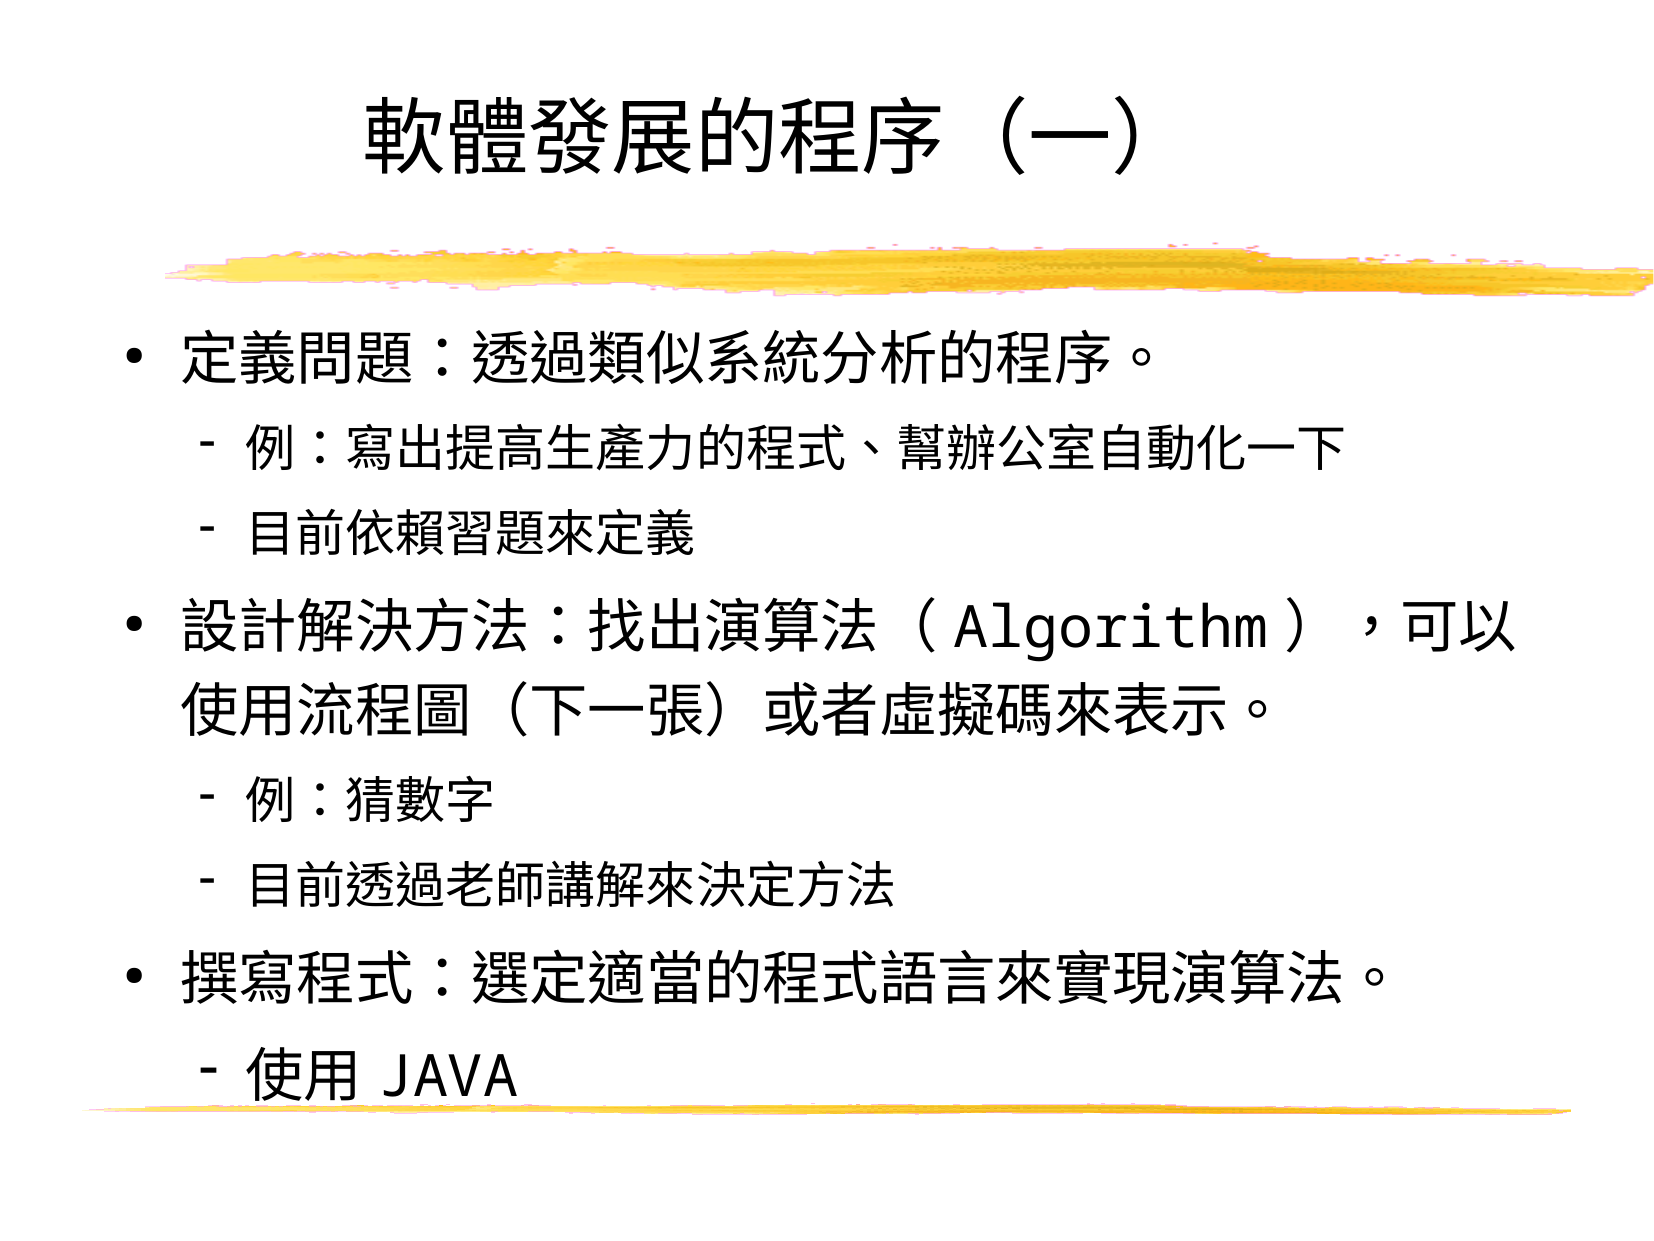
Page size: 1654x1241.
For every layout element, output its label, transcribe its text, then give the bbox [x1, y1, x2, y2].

picture [165, 237, 1654, 308]
picture [1530, 1102, 1571, 1117]
title 軟體發展的程序（一） [76, 28, 1482, 236]
list 定義問題：透過類似系統分析的程序。 例：寫出提高生產力的程式、幫辦公室自動化一下 目前依賴習題來定義 設計解決方法：找出演算法（Algorithm），可以使用流程圖（下一張）或者虛擬碼來表示。 例：猜數字 目前透過老師講解來決定方法 撰寫程式：選定適當的程式語言來實現演算法。 使用JAVA [124, 312, 1530, 1144]
picture [82, 1102, 124, 1117]
